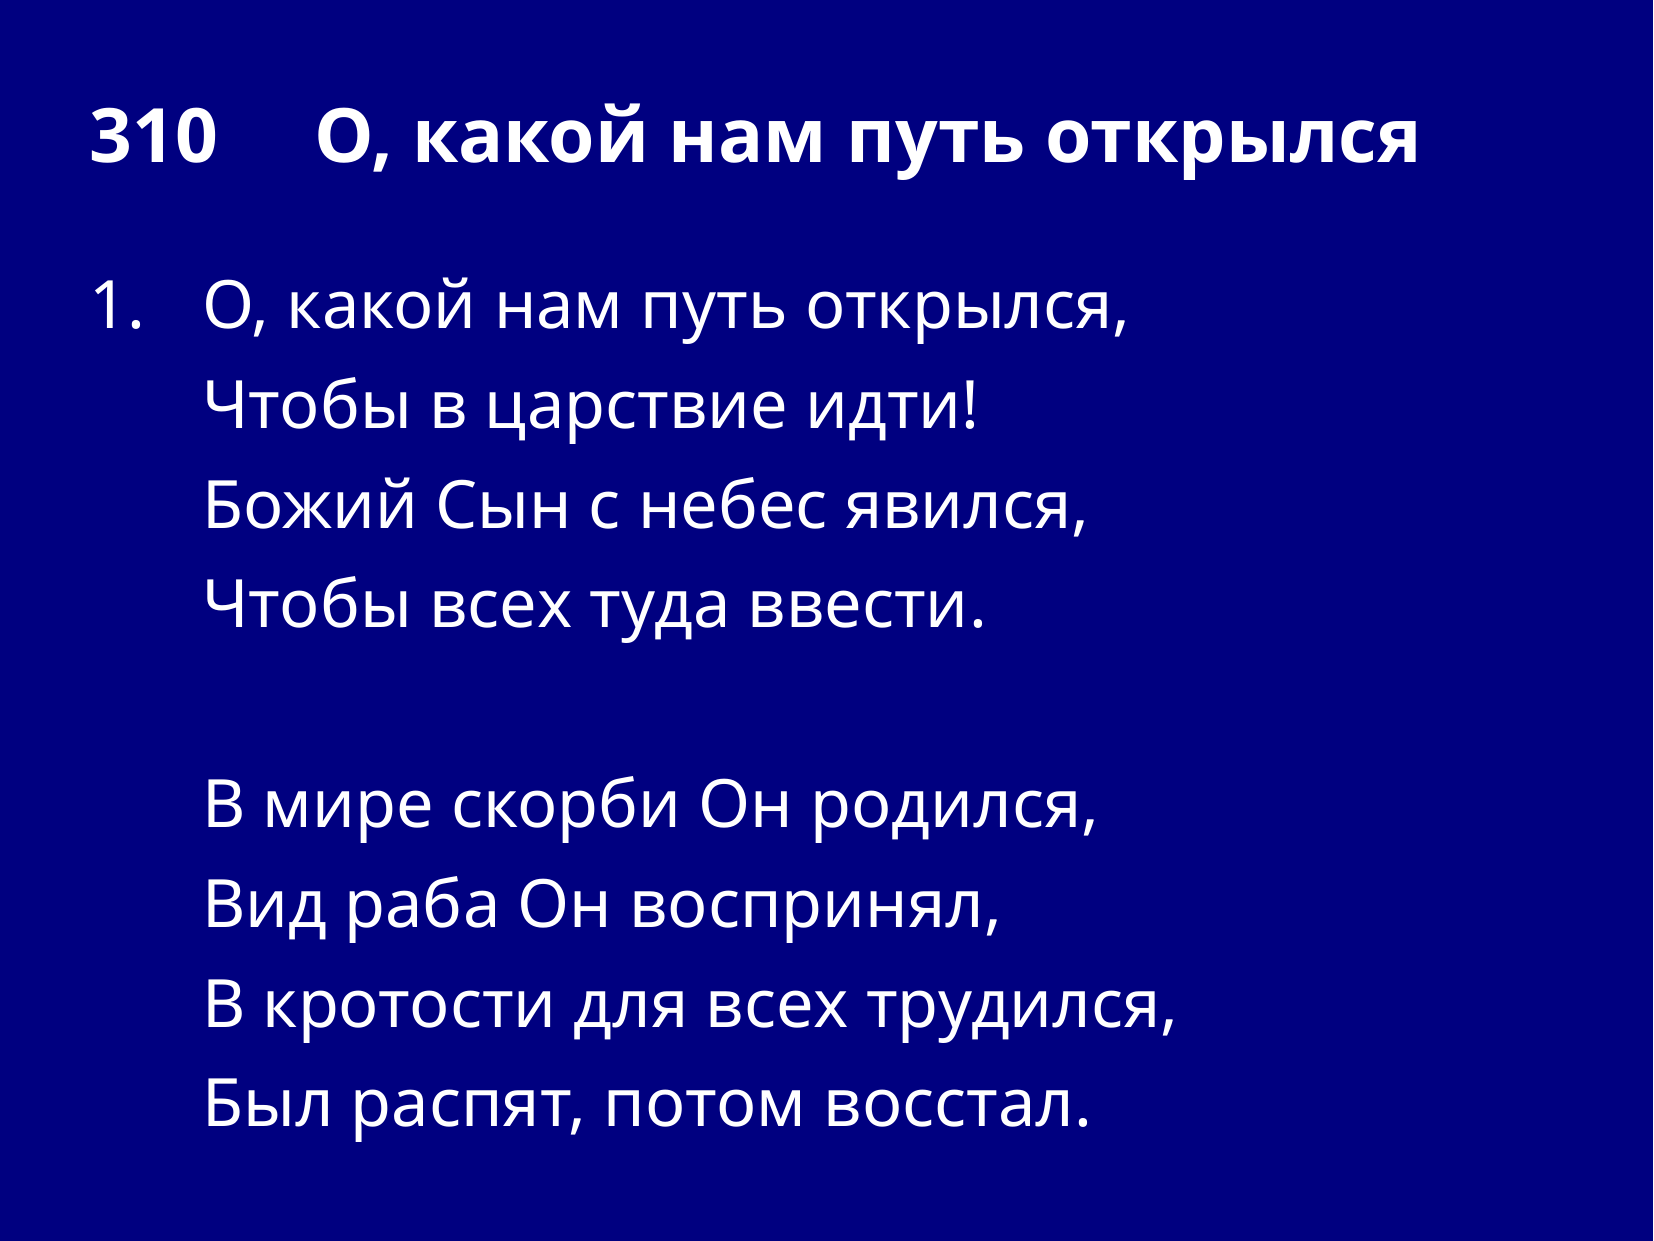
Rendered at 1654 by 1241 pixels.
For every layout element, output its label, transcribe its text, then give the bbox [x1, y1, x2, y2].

text_box 310 О, какой нам путь открылся [75, 75, 1576, 188]
text_box 1. О, какой нам путь открылся, Чтобы в царствие идти! Божий Сын с небес явился, Чтобы всех туда ввести. В мире скорби Он родился, Вид раба Он воспринял, В кротости для всех трудился, Был распят, потом восстал. [75, 188, 1576, 1163]
